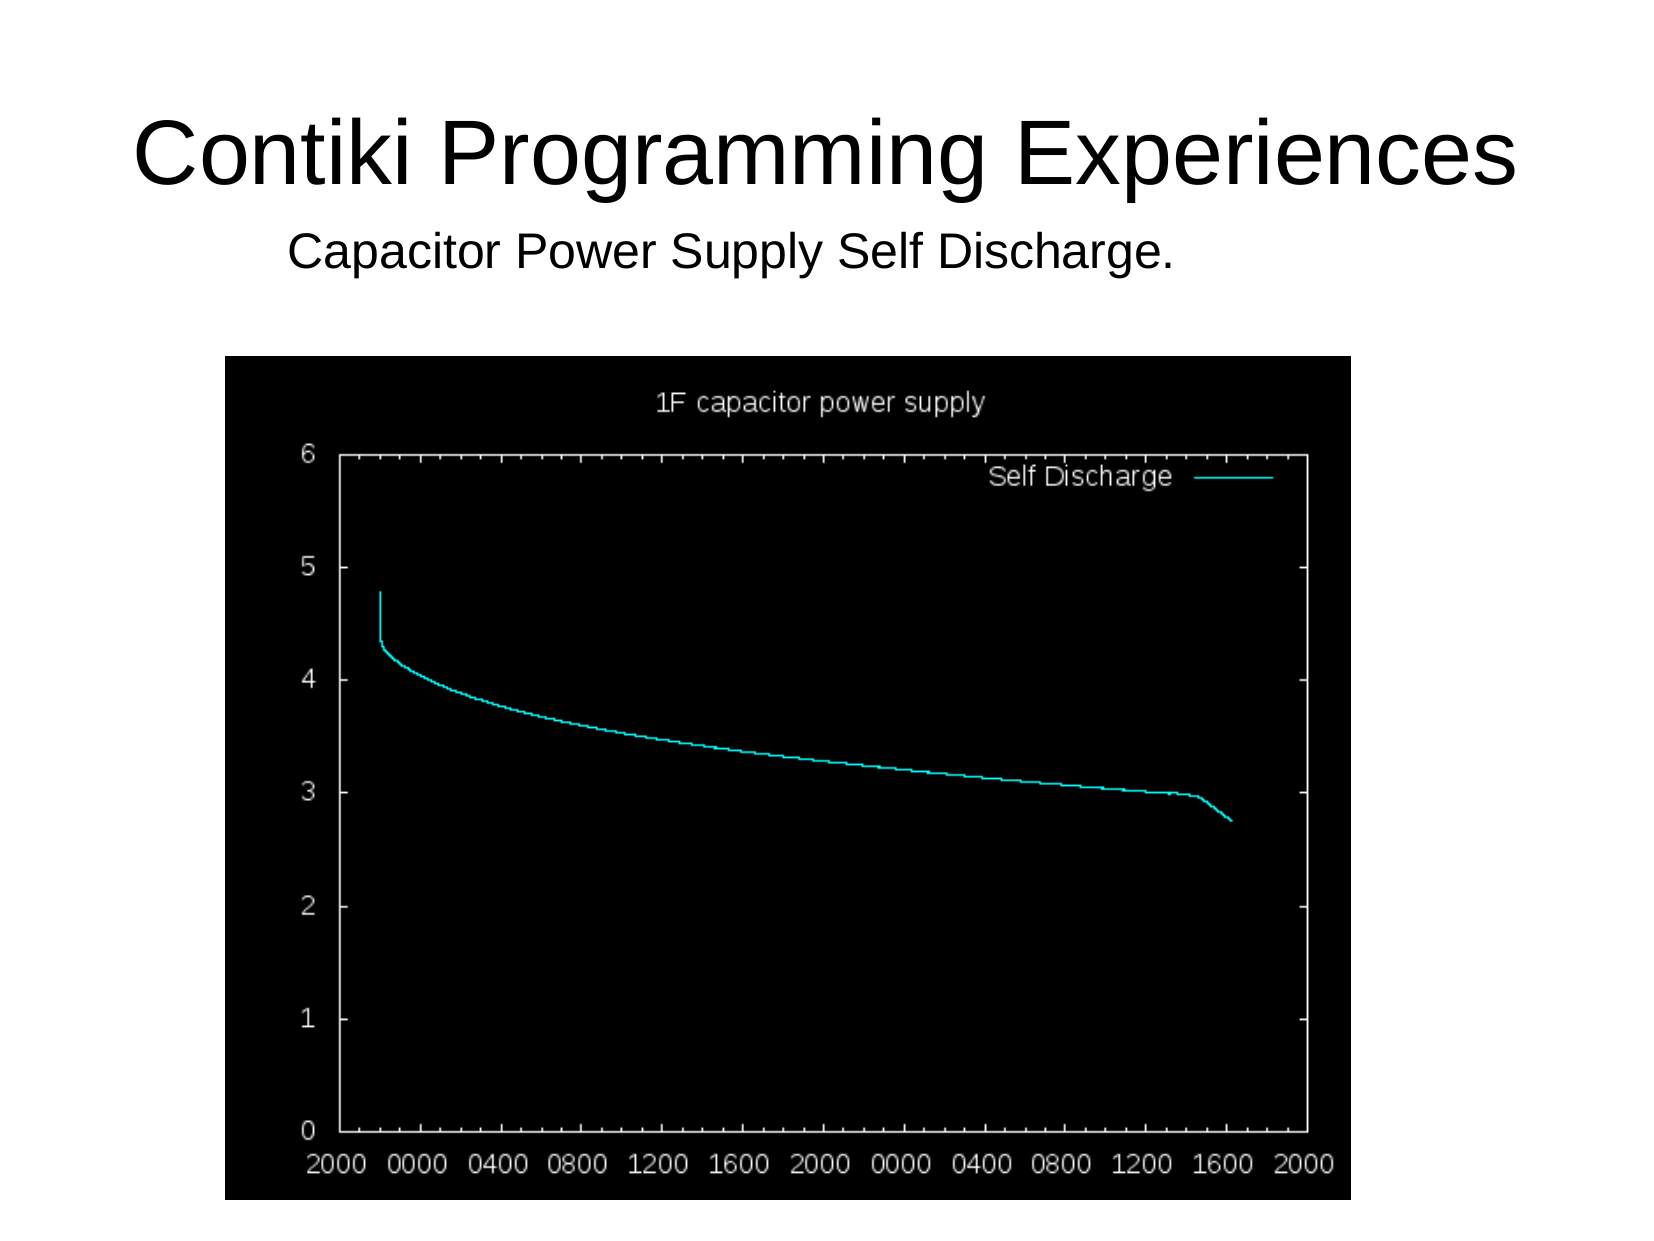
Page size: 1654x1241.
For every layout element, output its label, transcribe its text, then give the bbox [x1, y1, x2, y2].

text_box Capacitor Power Supply Self Discharge. [273, 215, 1192, 287]
title Contiki Programming Experiences [82, 49, 1571, 257]
subtitle [82, 290, 1571, 1109]
picture [225, 356, 1351, 1201]
